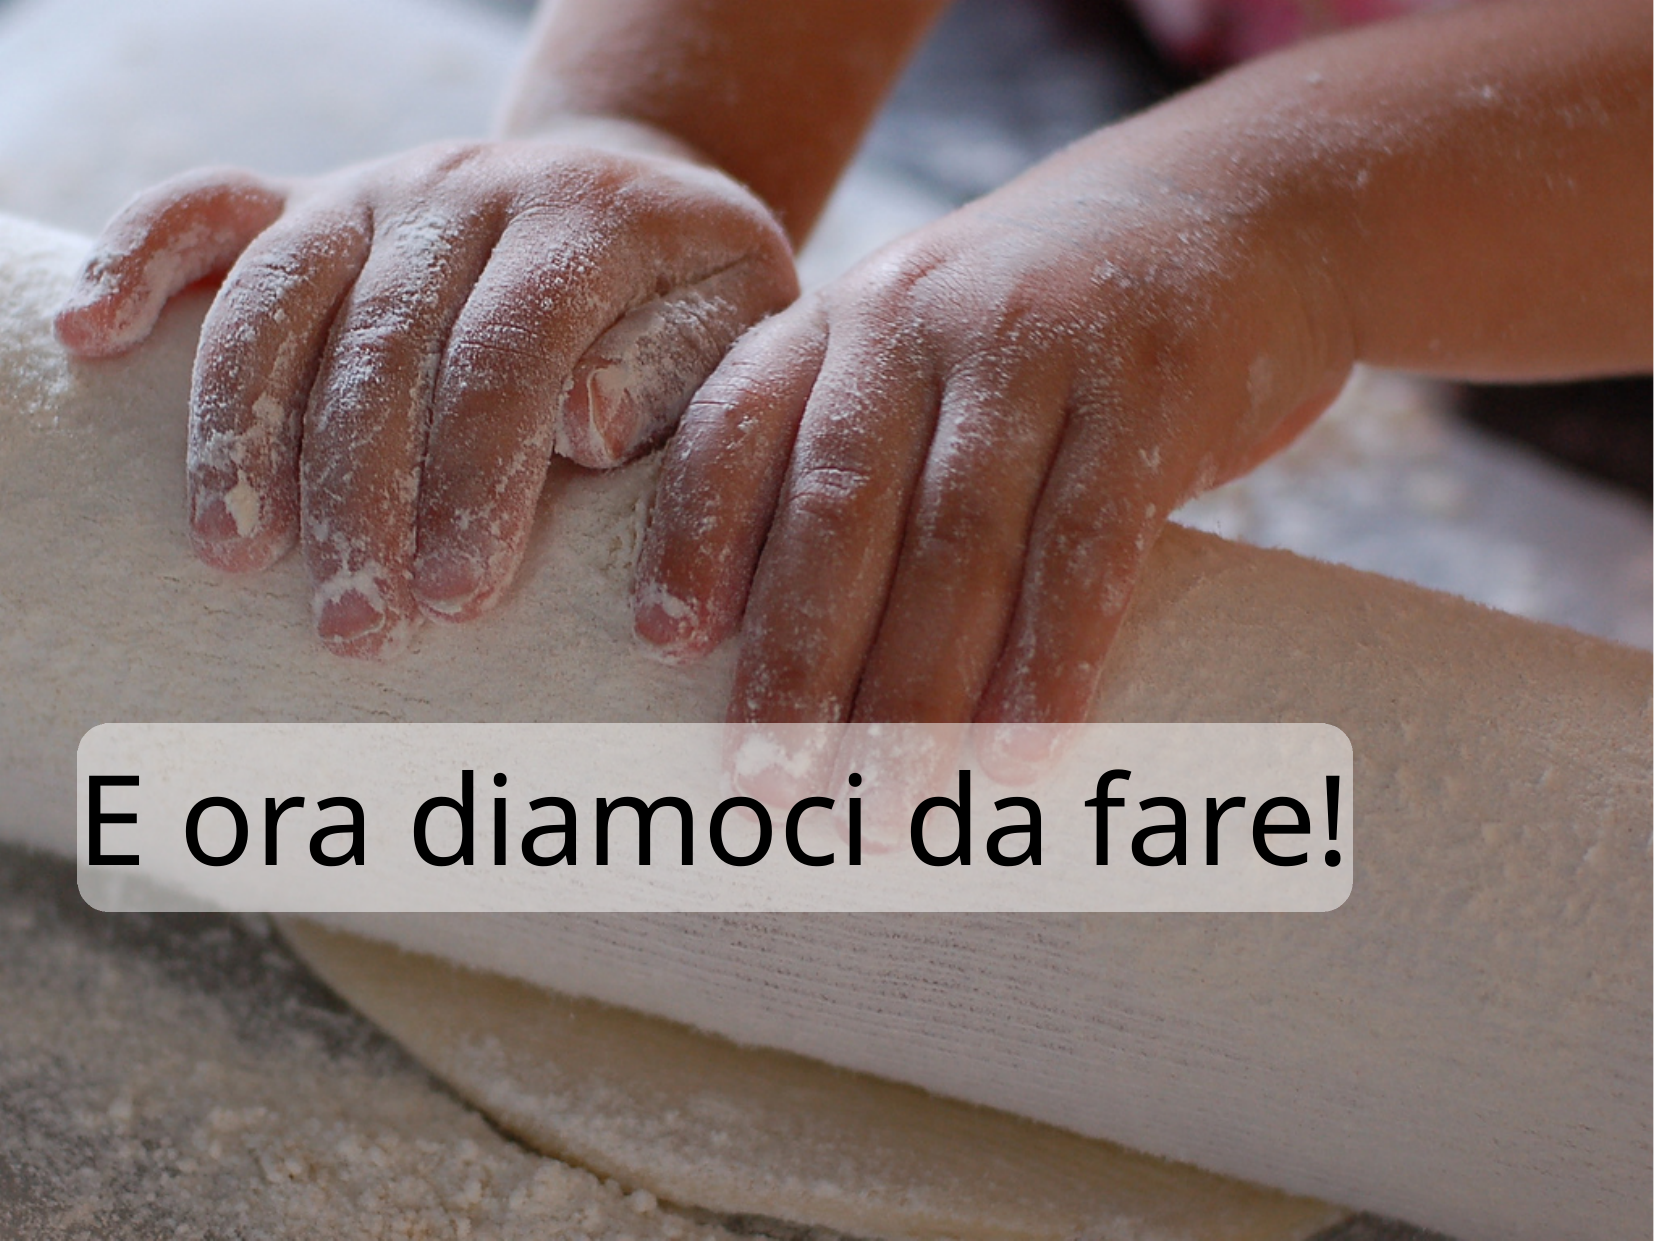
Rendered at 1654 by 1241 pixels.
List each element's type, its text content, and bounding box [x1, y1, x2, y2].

picture [0, 0, 1654, 1241]
text_box E ora diamoci da fare! [77, 723, 1353, 912]
